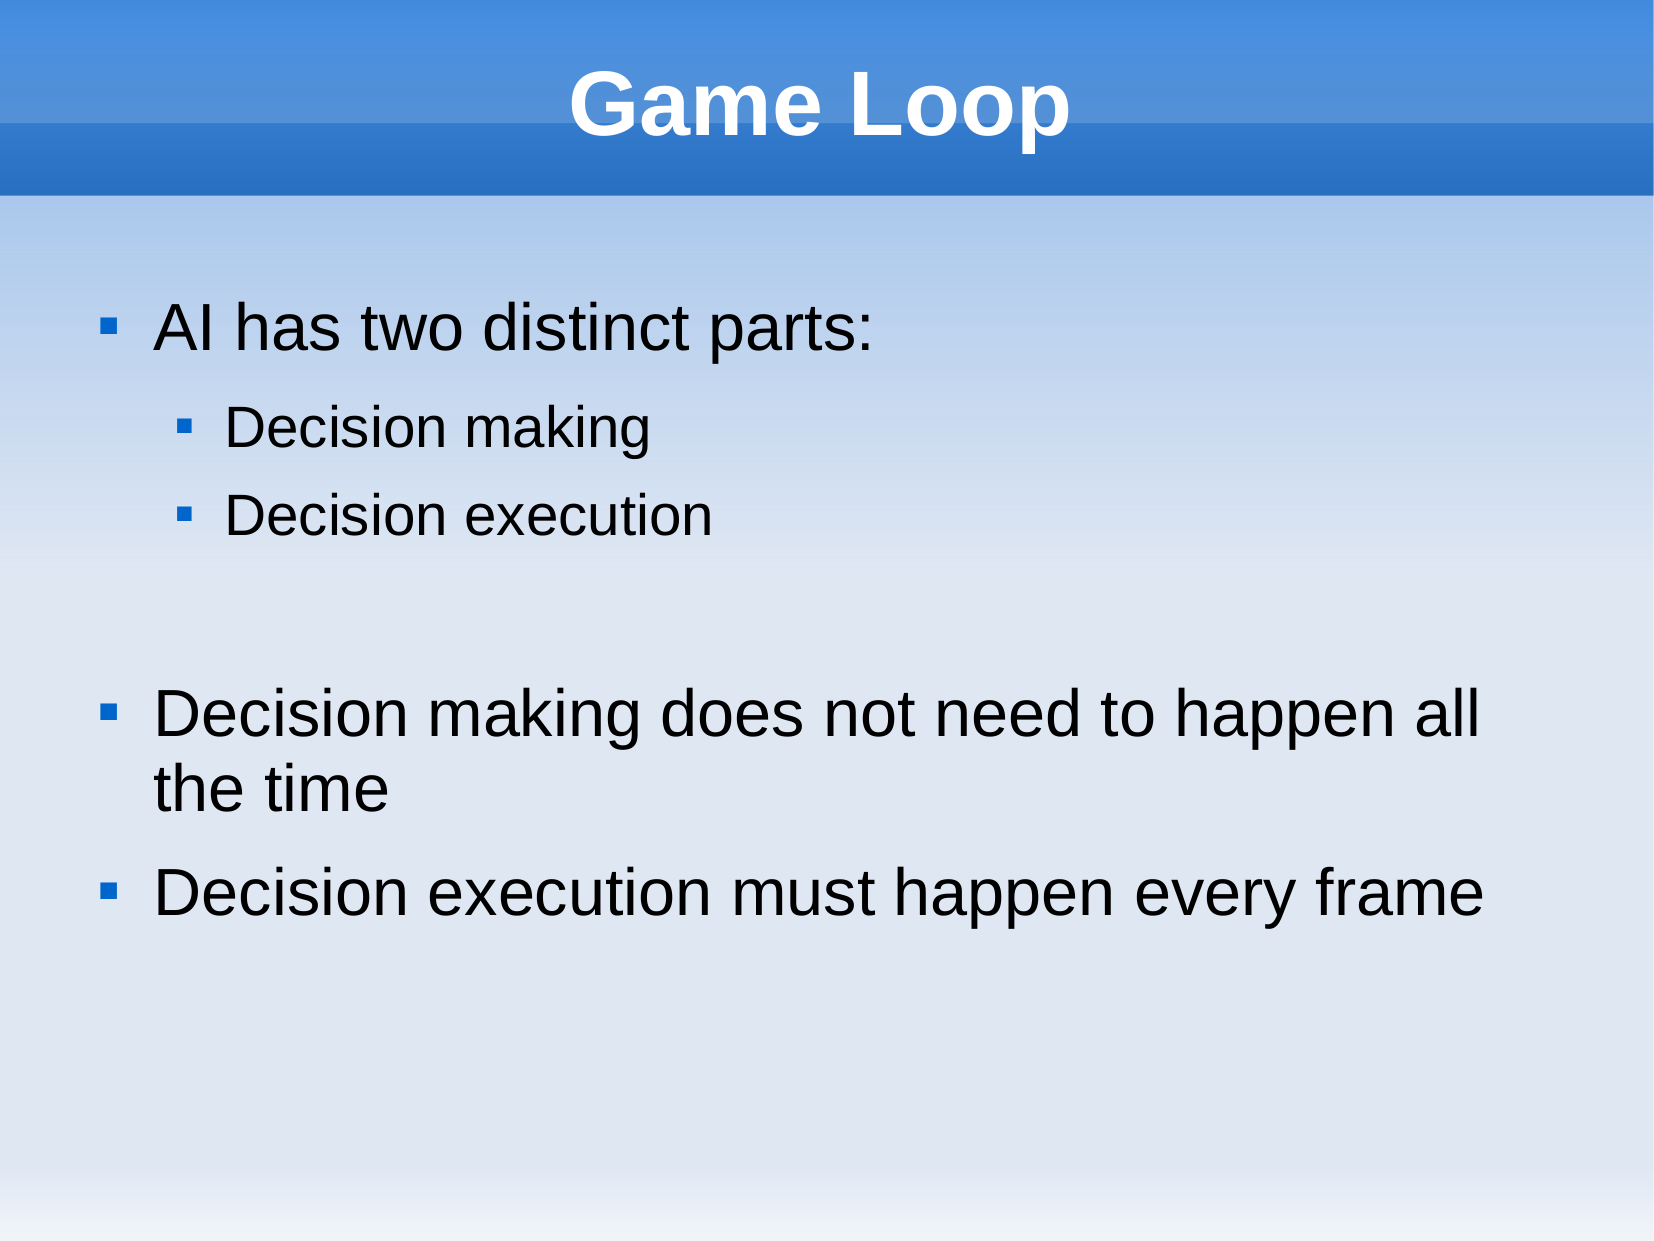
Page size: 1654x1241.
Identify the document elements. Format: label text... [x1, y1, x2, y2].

list AI has two distinct parts: Decision making Decision execution Decision making does not need to happen all the time Decision execution must happen every frame [82, 290, 1571, 1109]
title Game Loop [76, 0, 1565, 208]
picture [0, 0, 1654, 1241]
